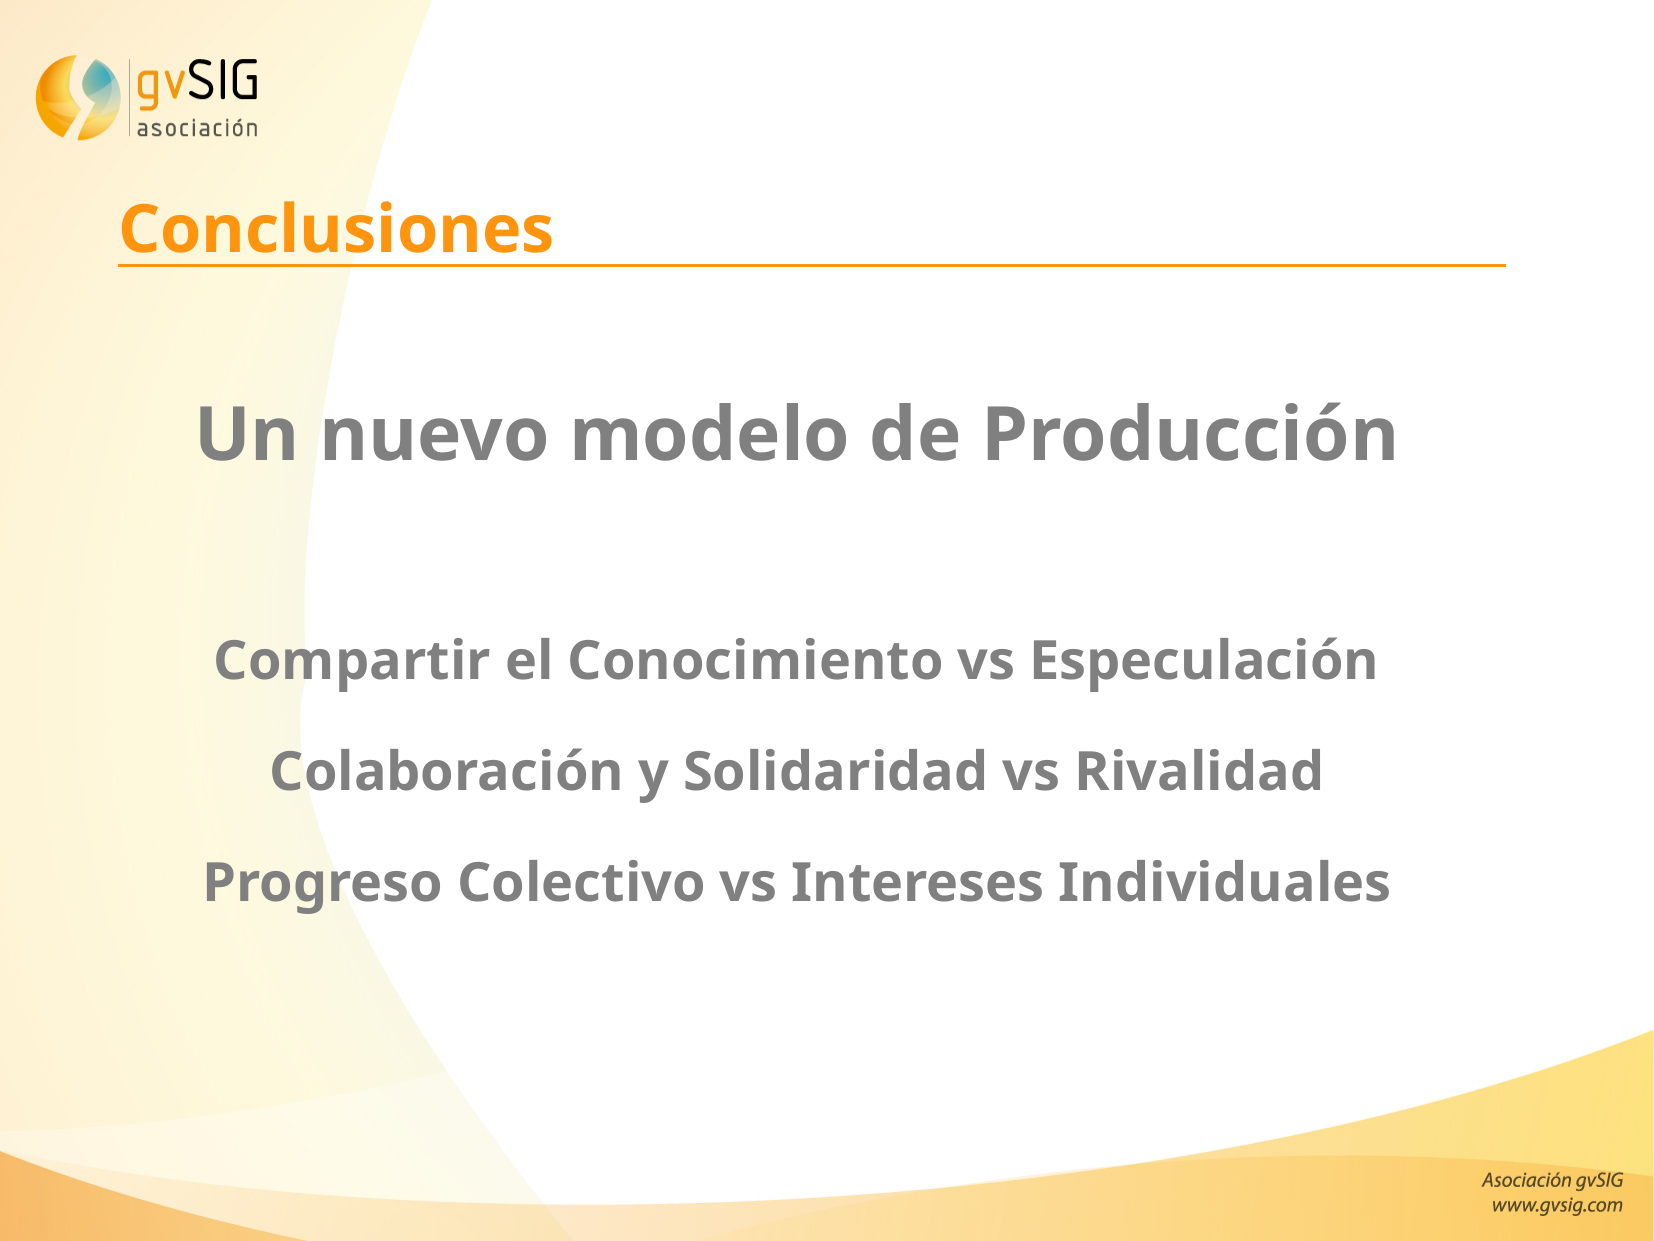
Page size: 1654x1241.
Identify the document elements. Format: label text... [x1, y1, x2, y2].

title Un nuevo modelo de Producción Compartir el Conocimiento vs Especulación Colaboración y Solidaridad vs Rivalidad Progreso Colectivo vs Intereses Individuales [59, 383, 1536, 1034]
title Conclusiones [118, 177, 1607, 276]
picture [0, 0, 1654, 1241]
